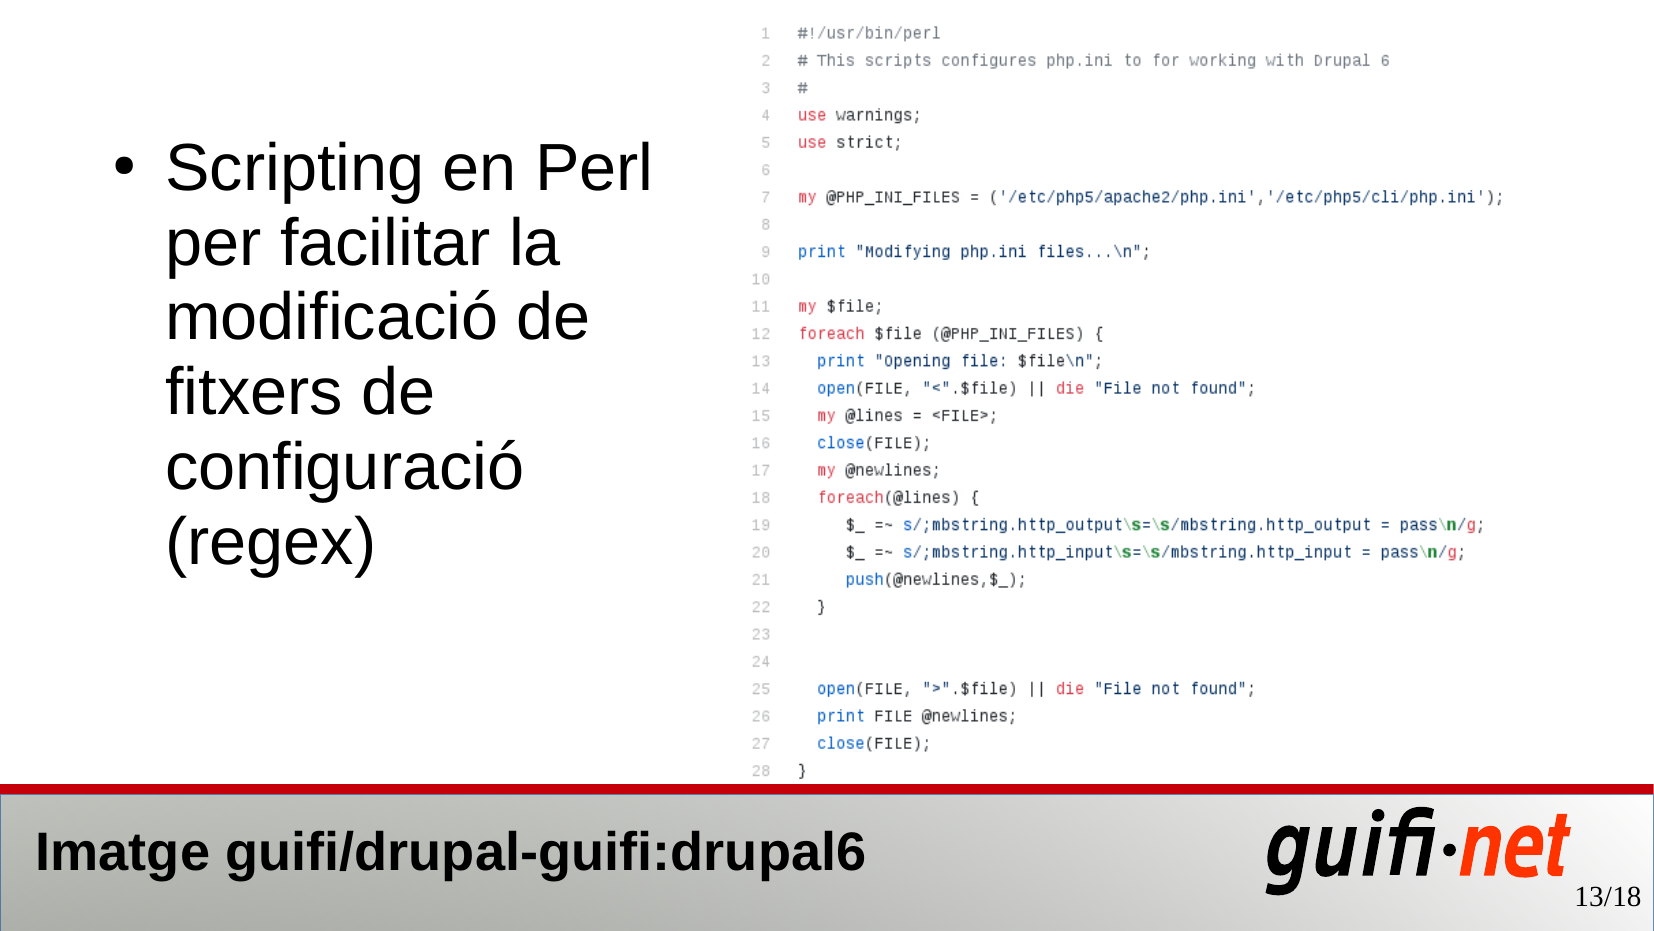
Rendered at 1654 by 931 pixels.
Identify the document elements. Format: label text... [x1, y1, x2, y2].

picture [720, 23, 1560, 783]
list Scripting en Perl per facilitar la modificació de fitxers de configuració (regex) [94, 129, 697, 670]
title Imatge guifi/drupal-guifi:drupal6 [35, 804, 1182, 898]
